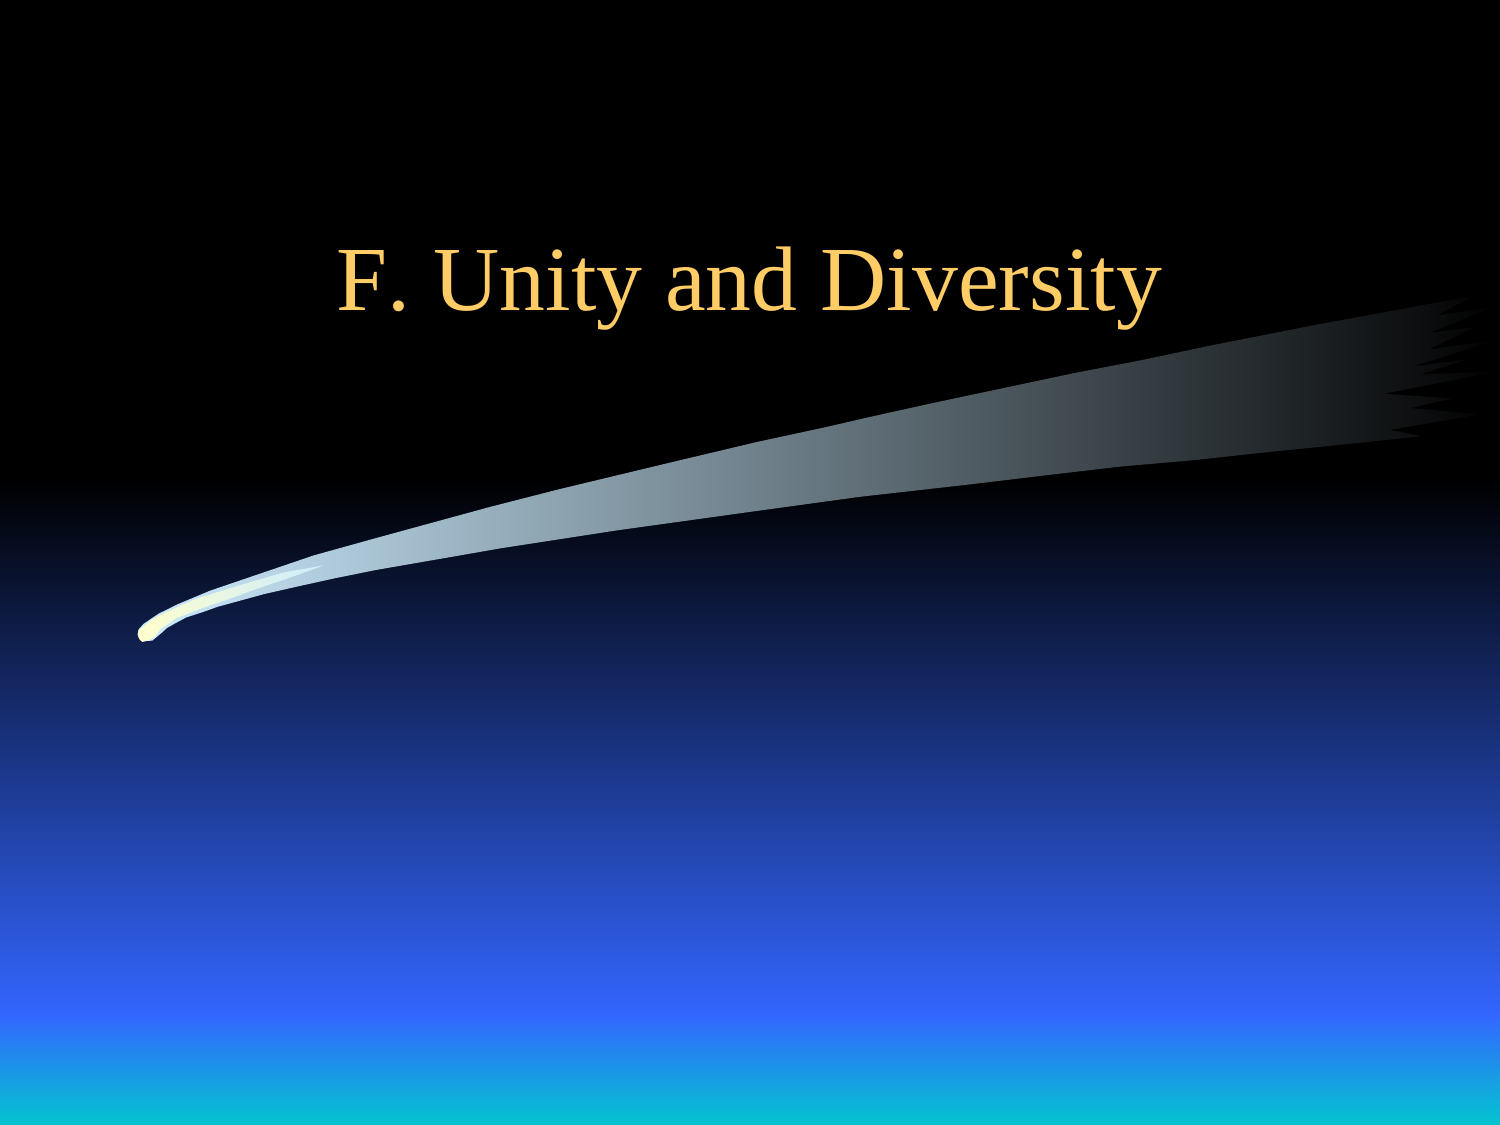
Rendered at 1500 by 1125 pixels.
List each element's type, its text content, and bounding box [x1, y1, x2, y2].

title F. Unity and Diversity [112, 185, 1388, 374]
